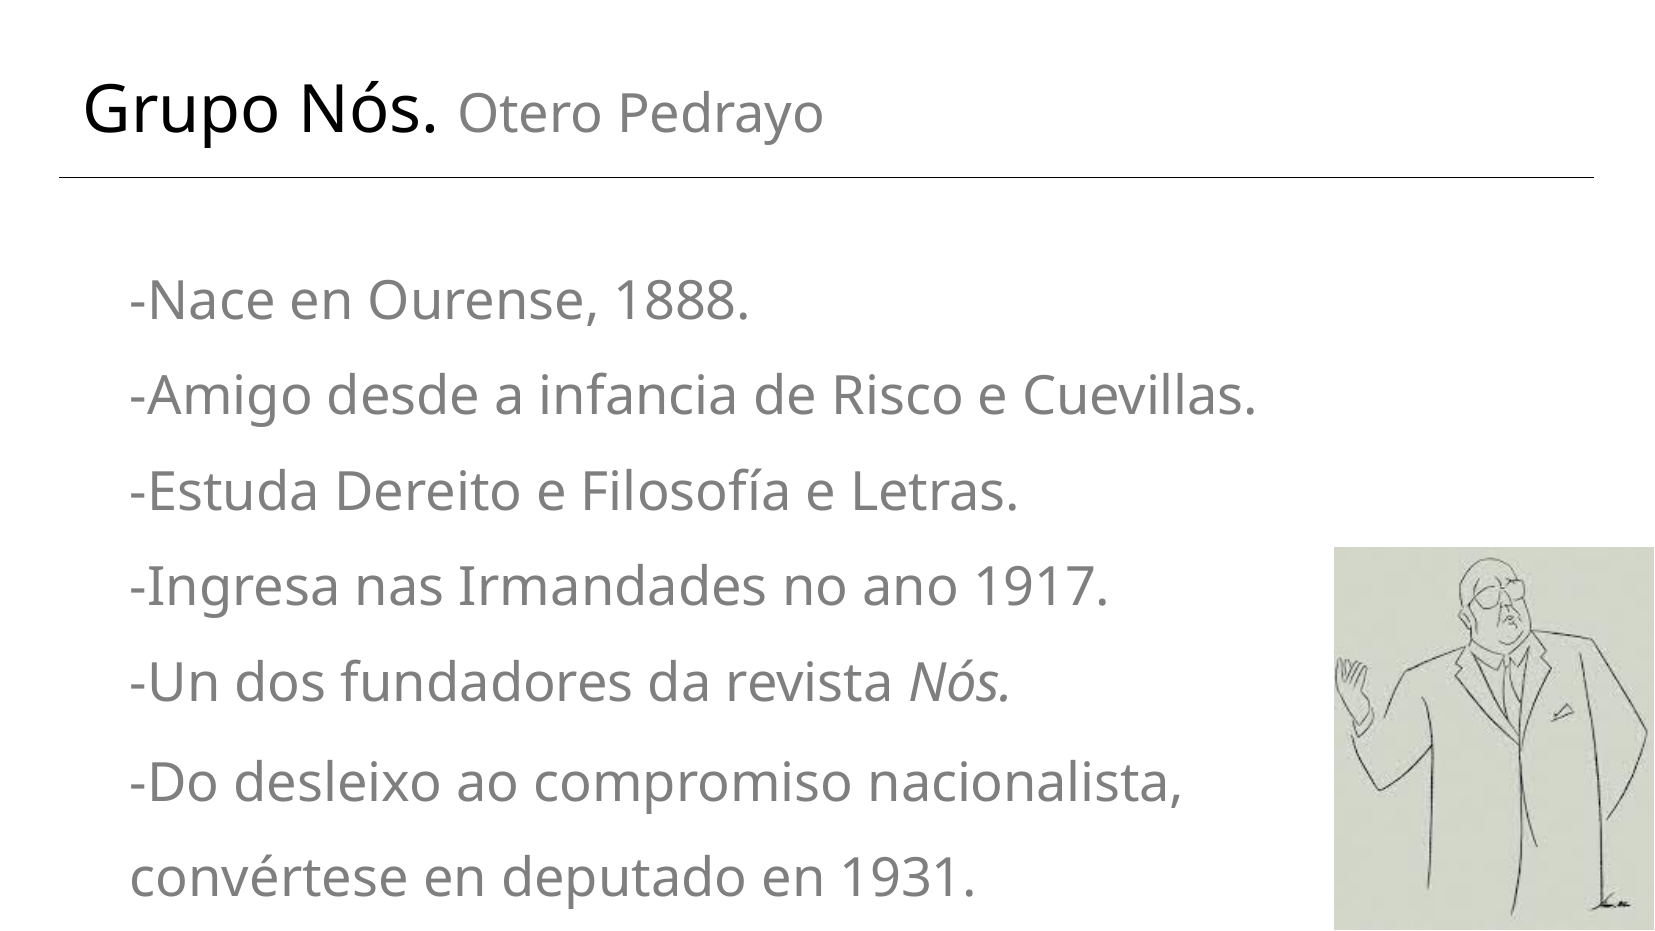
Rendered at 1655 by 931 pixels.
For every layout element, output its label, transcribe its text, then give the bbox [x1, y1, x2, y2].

picture [1334, 547, 1654, 931]
text_box -Nace en Ourense, 1888. -Amigo desde a infancia de Risco e Cuevillas. -Estuda Dereito e Filosofía e Letras. -Ingresa nas Irmandades no ano 1917. -Un dos fundadores da revista Nós. -Do desleixo ao compromiso nacionalista, convértese en deputado en 1931. [127, 232, 1365, 908]
title Grupo Nós. Otero Pedrayo [80, 63, 1256, 167]
